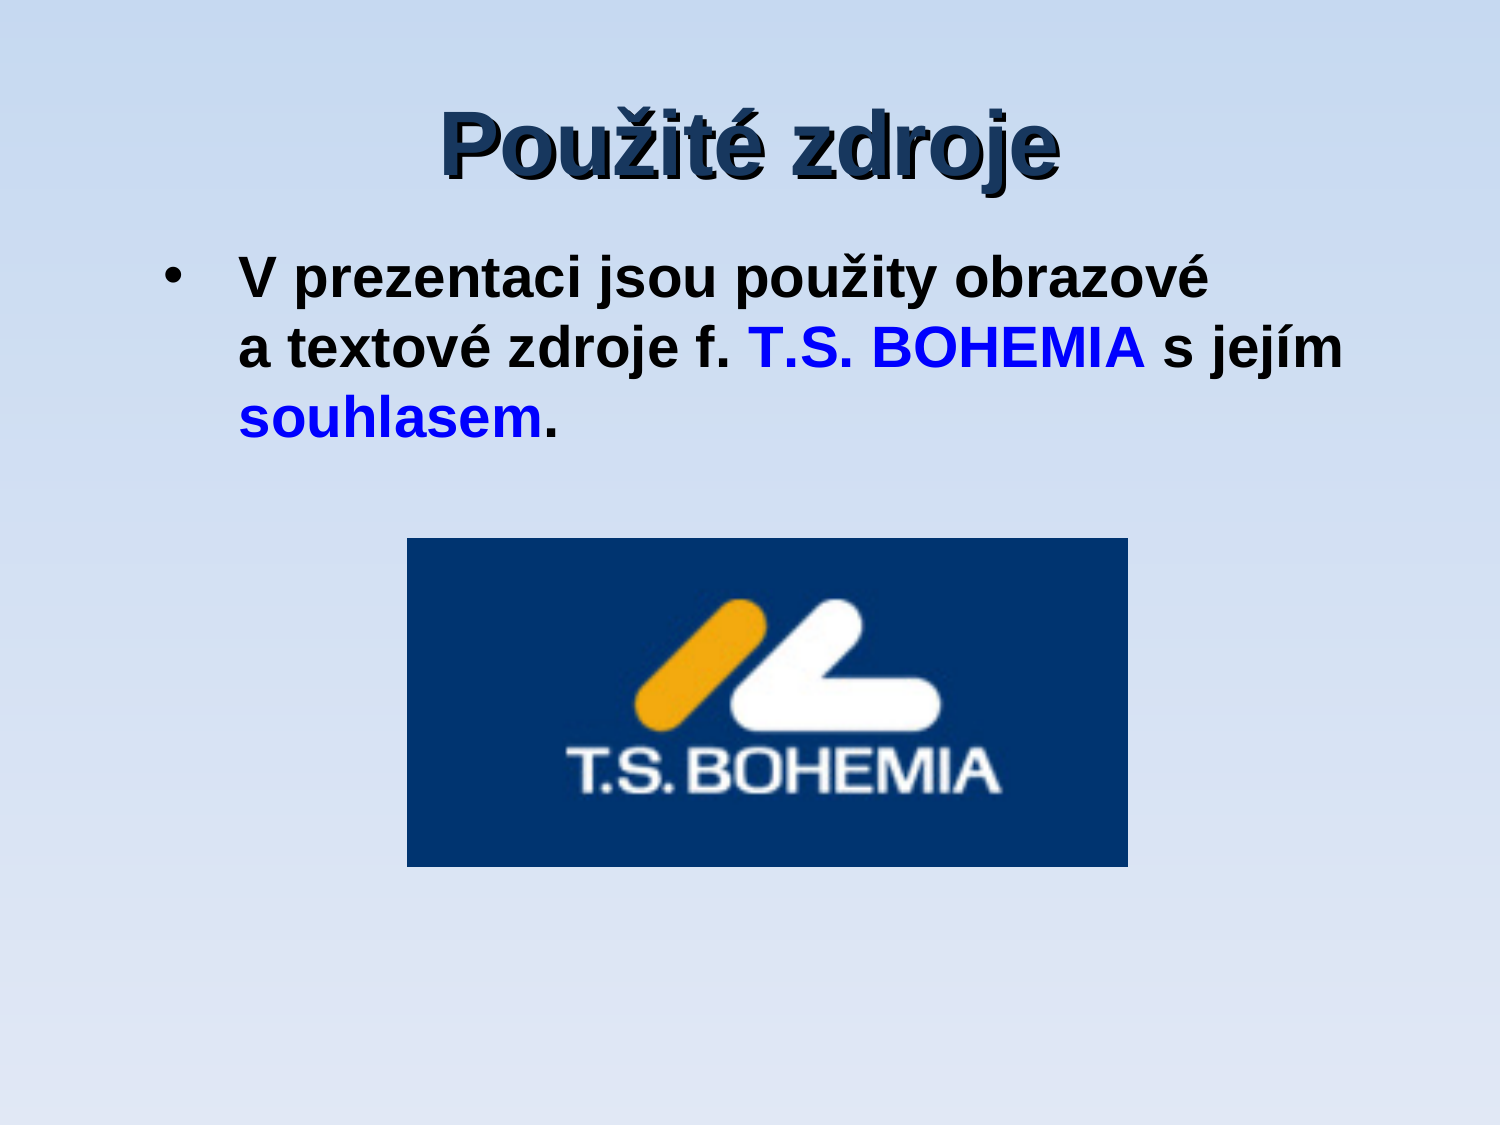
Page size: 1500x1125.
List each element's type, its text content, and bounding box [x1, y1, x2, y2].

text_box V prezentaci jsou použity obrazové a textové zdroje f. T.S. BOHEMIA s jejím souhlasem. [135, 231, 1365, 673]
title Použité zdroje [0, 45, 1500, 233]
picture [407, 538, 1128, 867]
